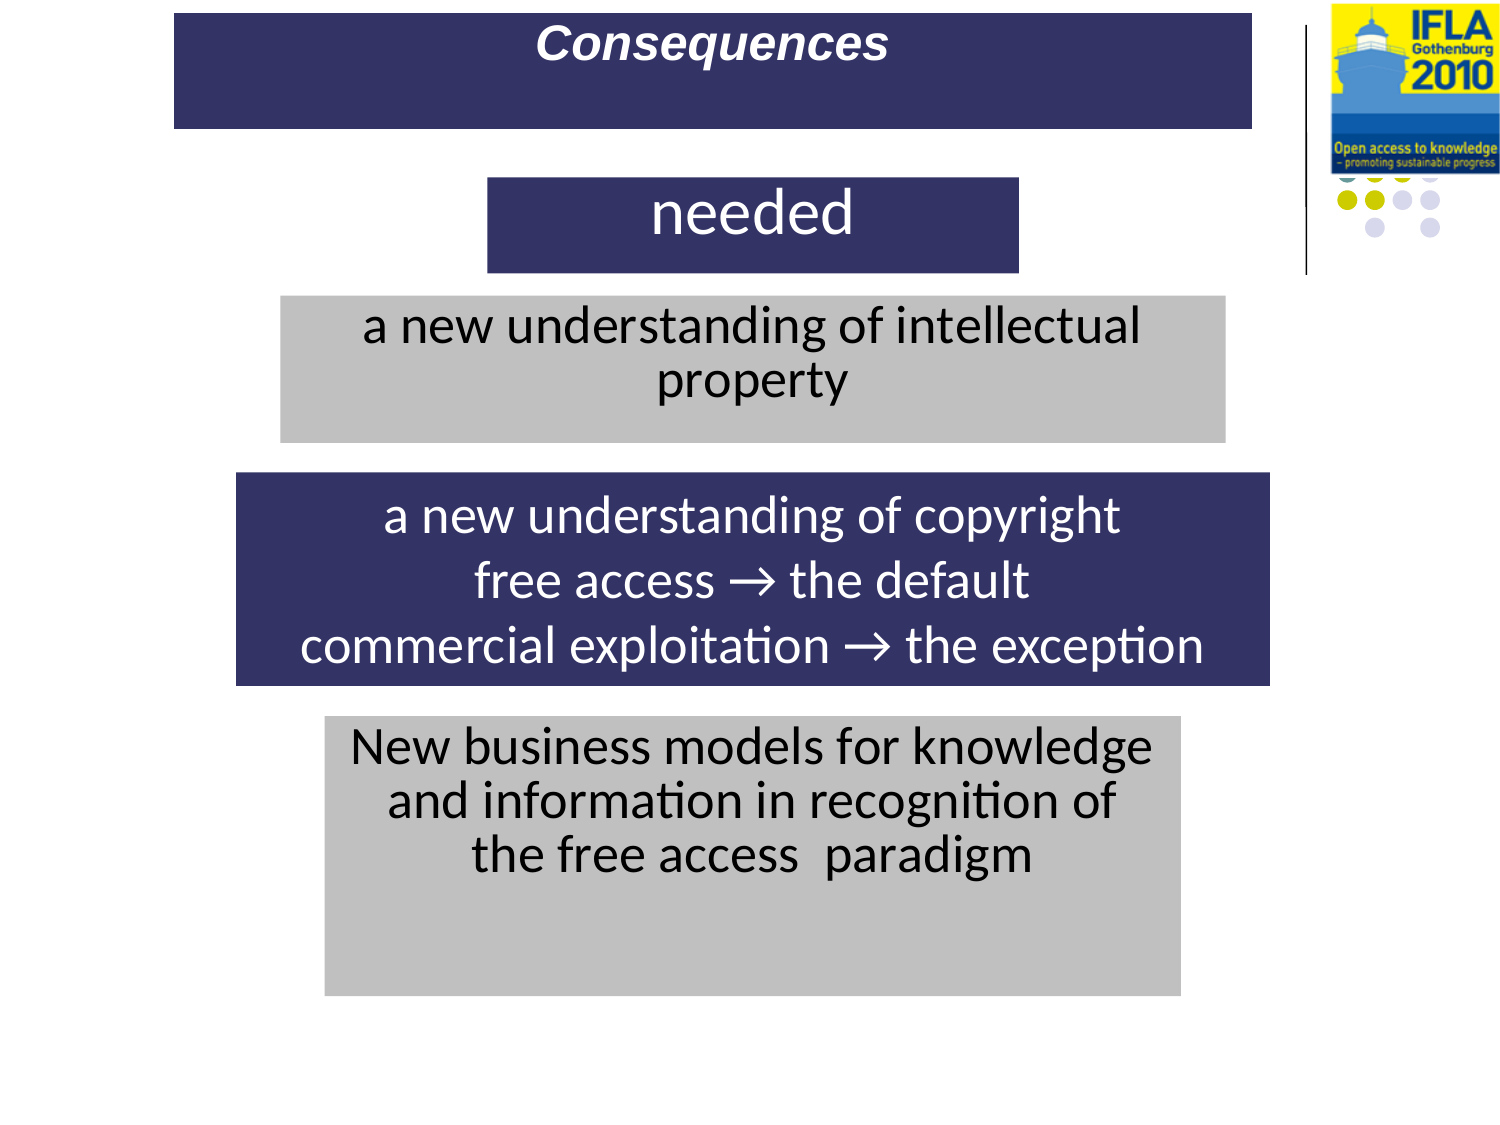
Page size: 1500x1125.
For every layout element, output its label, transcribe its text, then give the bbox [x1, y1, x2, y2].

text_box New business models for knowledge and information in recognition of the free access paradigm [324, 716, 1181, 997]
text_box a new understanding of intellectual property [280, 295, 1226, 443]
text_box Consequences [174, 13, 1252, 129]
text_box needed [487, 177, 1019, 274]
text_box a new understanding of copyright free access → the default commercial exploitation → the exception [236, 472, 1270, 686]
